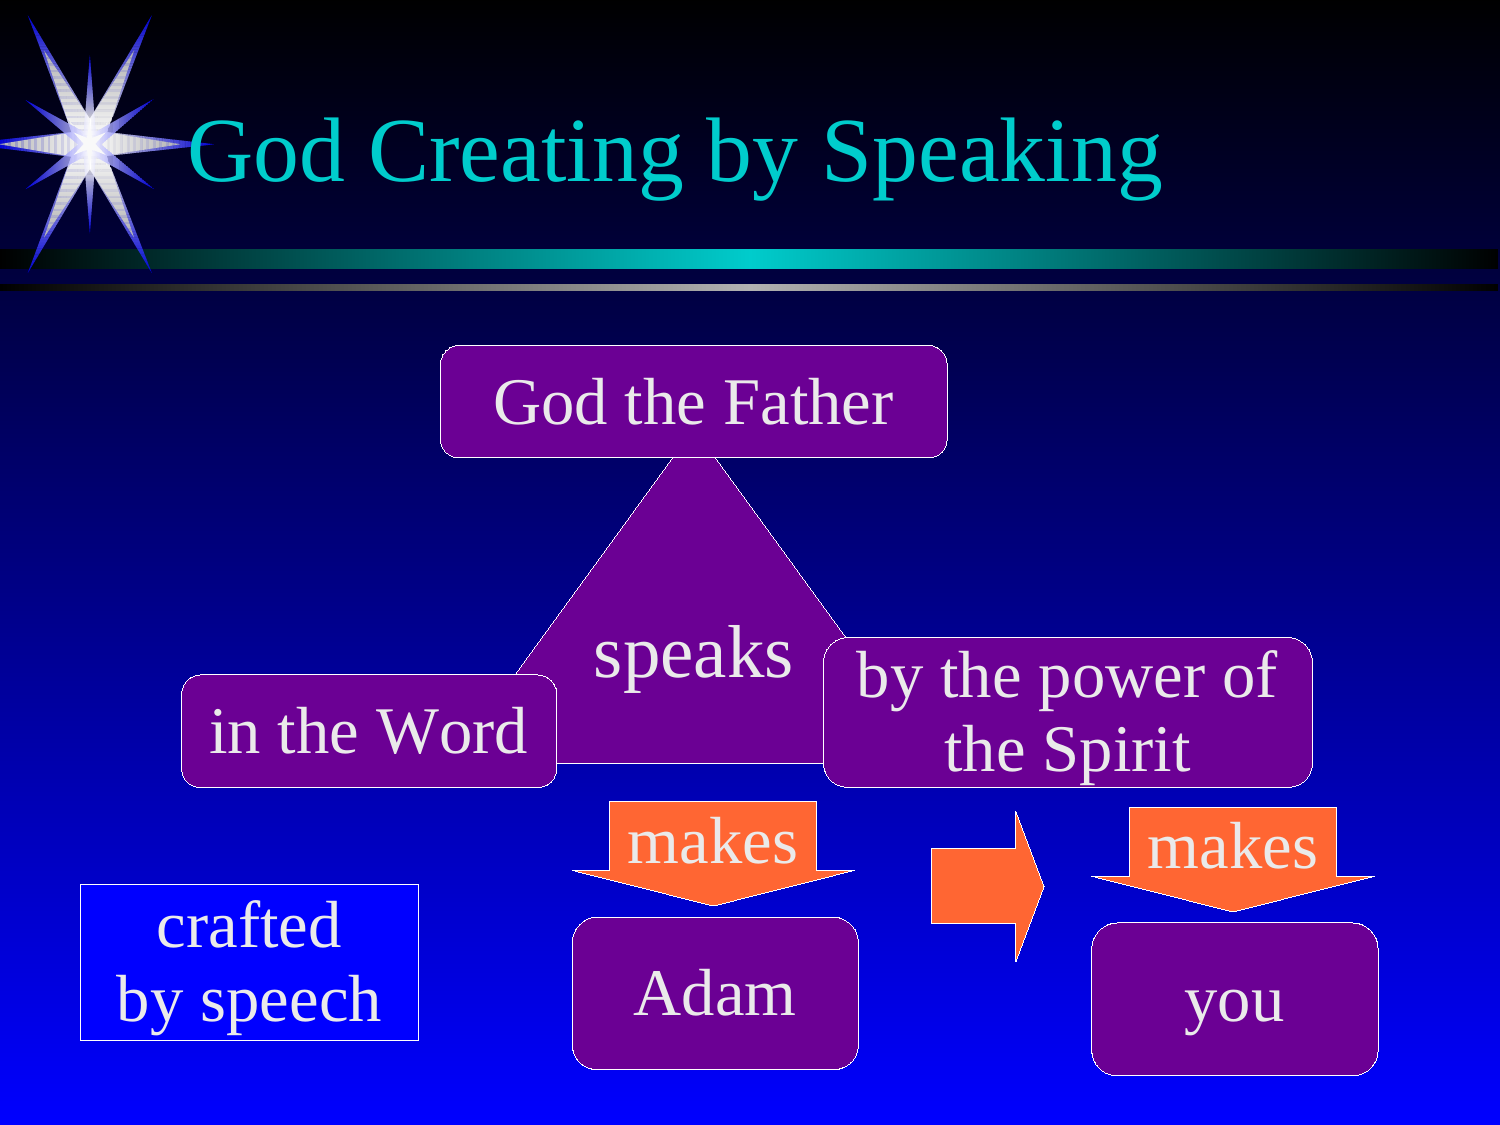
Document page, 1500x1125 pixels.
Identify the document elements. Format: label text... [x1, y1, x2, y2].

text_box Adam [572, 917, 859, 1070]
text_box crafted by speech [80, 884, 419, 1041]
text_box by the power of the Spirit [823, 637, 1313, 788]
text_box makes [572, 801, 855, 906]
text_box you [1091, 922, 1379, 1076]
text_box in the Word [181, 674, 557, 788]
text_box makes [1091, 807, 1375, 912]
text_box [931, 811, 1045, 962]
text_box God the Father [440, 345, 948, 458]
text_box speaks [515, 458, 846, 764]
title God Creating by Speaking [187, 56, 1463, 244]
